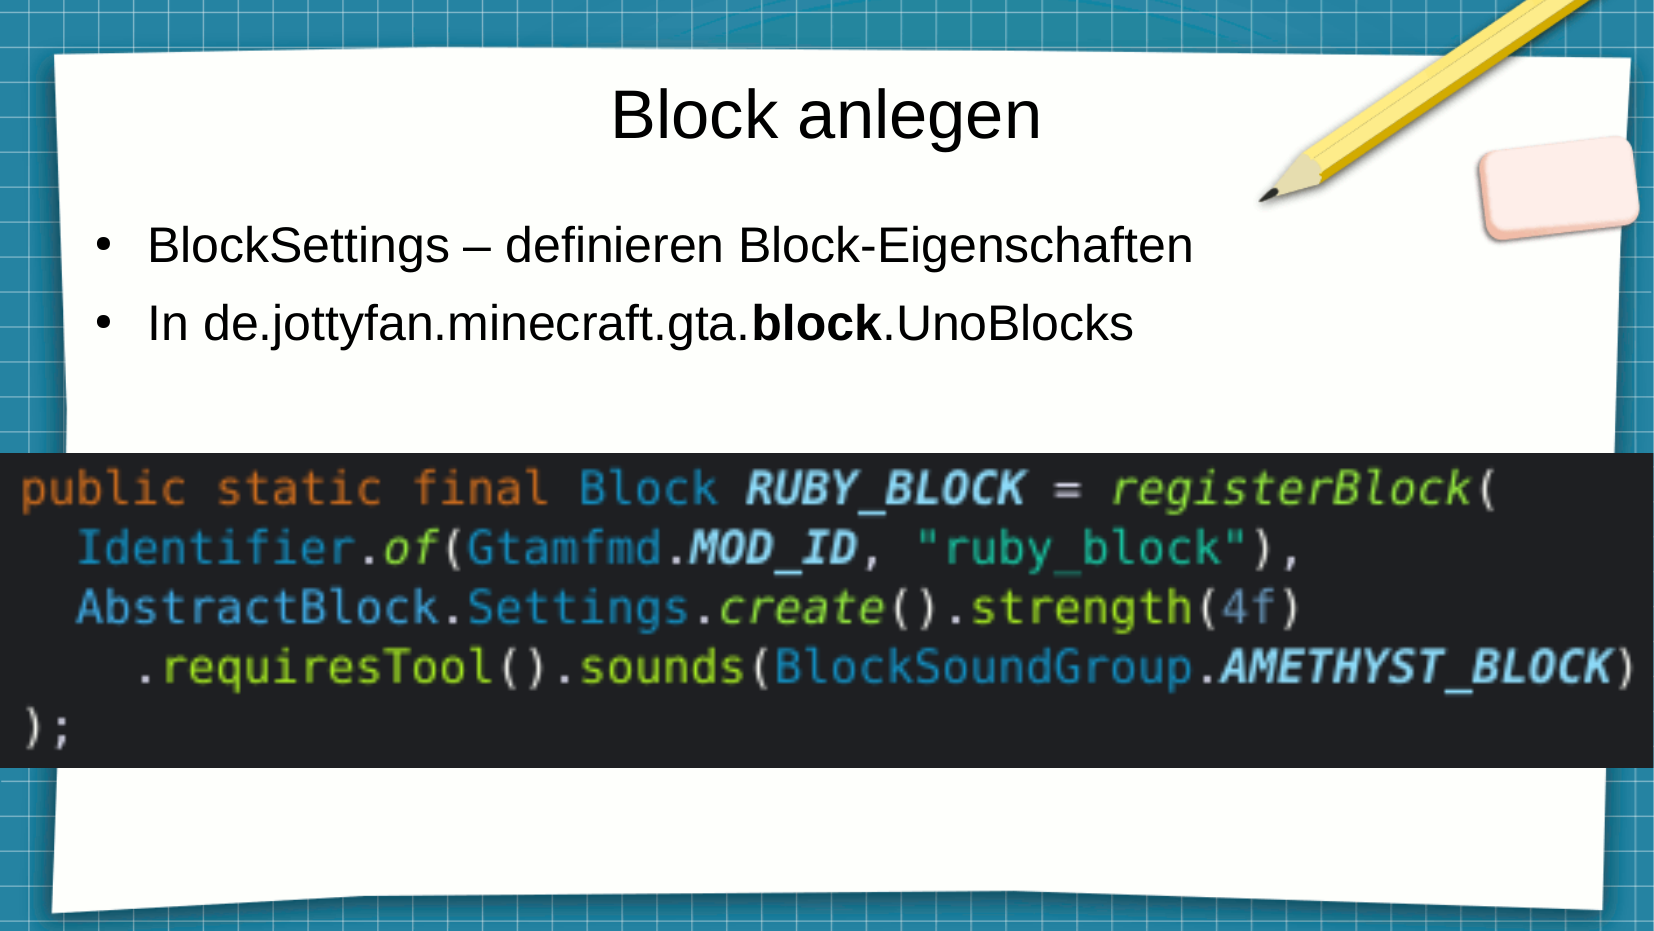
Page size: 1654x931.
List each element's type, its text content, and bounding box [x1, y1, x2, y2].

list BlockSettings – definieren Block-Eigenschaften In de.jottyfan.minecraft.gta.block.UnoBlocks [76, 217, 1565, 414]
title Block anlegen [82, 37, 1571, 193]
picture [0, 0, 1654, 931]
